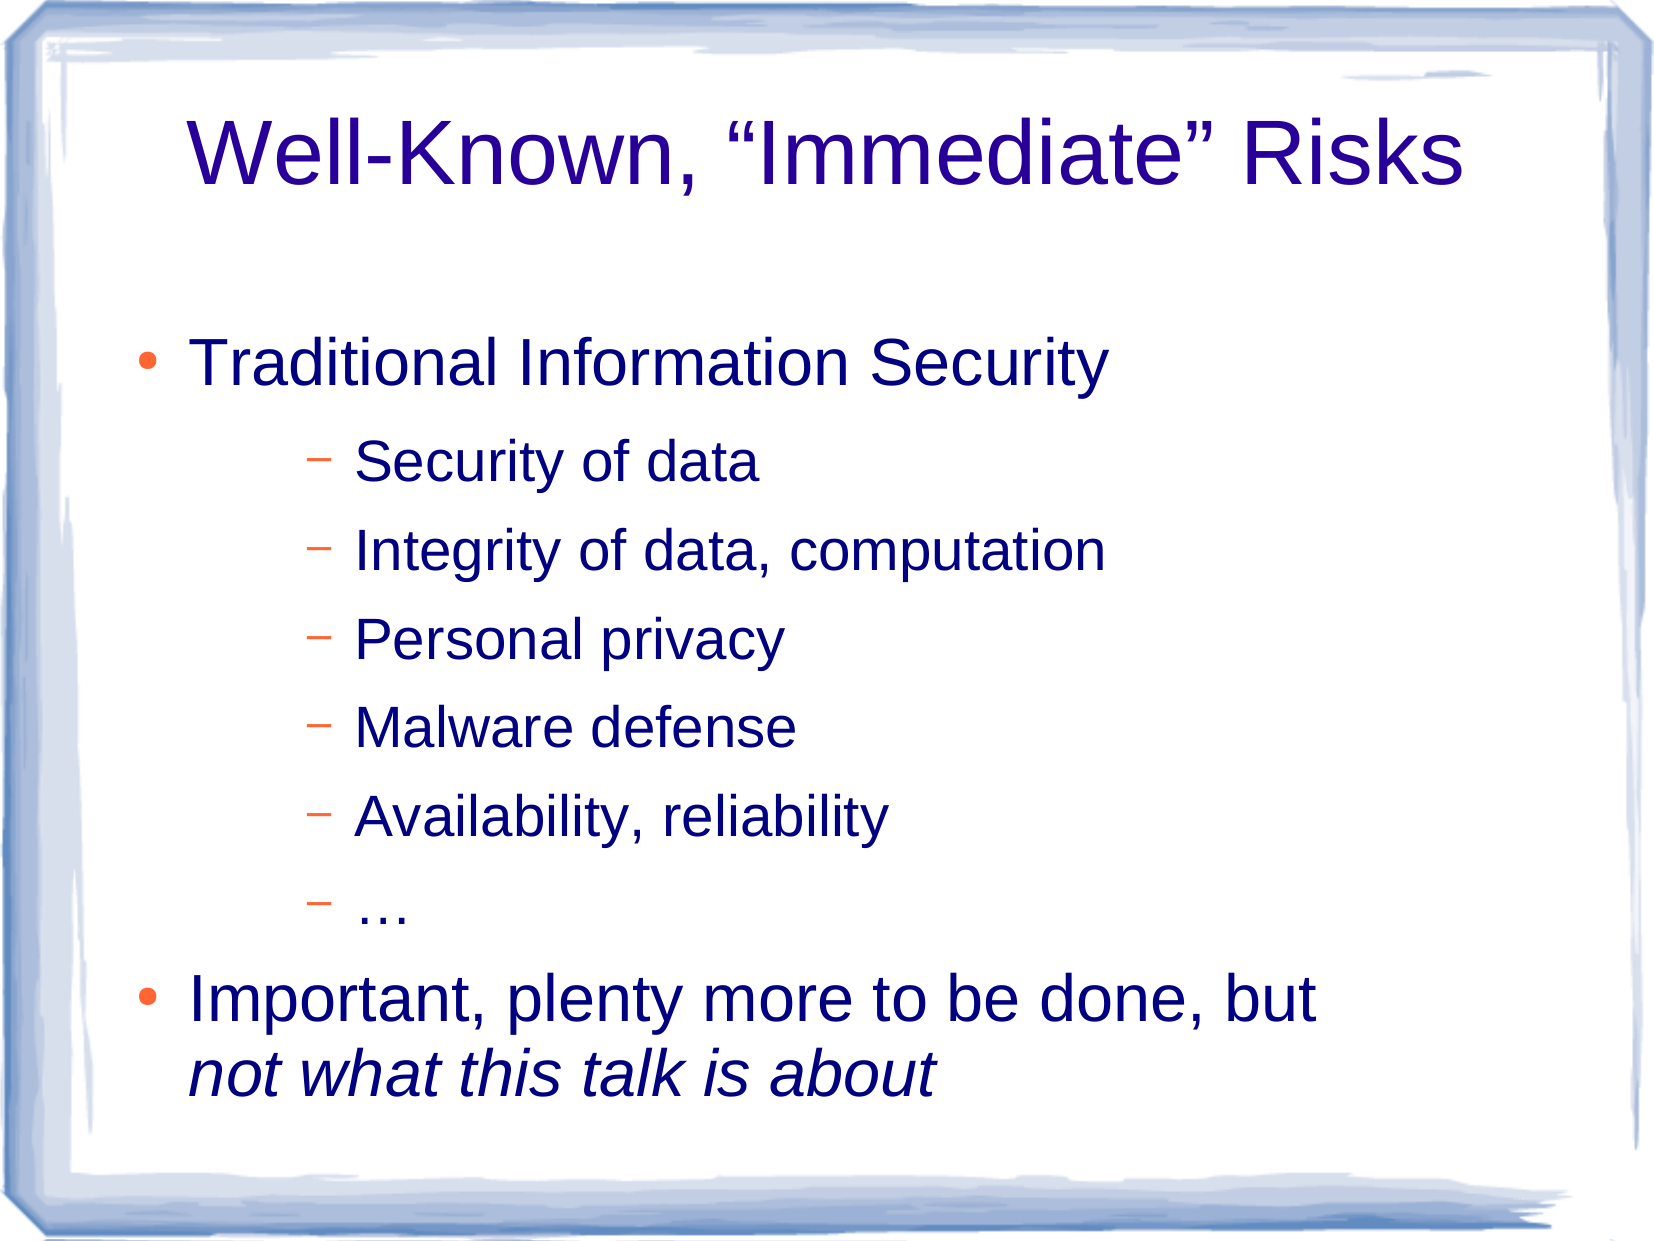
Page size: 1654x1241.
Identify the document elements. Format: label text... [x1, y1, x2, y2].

list Traditional Information Security Security of data Integrity of data, computation Personal privacy Malware defense Availability, reliability … Important, plenty more to be done, but not what this talk is about [118, 324, 1571, 1110]
title Well-Known, “Immediate” Risks [82, 49, 1571, 257]
picture [0, 0, 1654, 1241]
